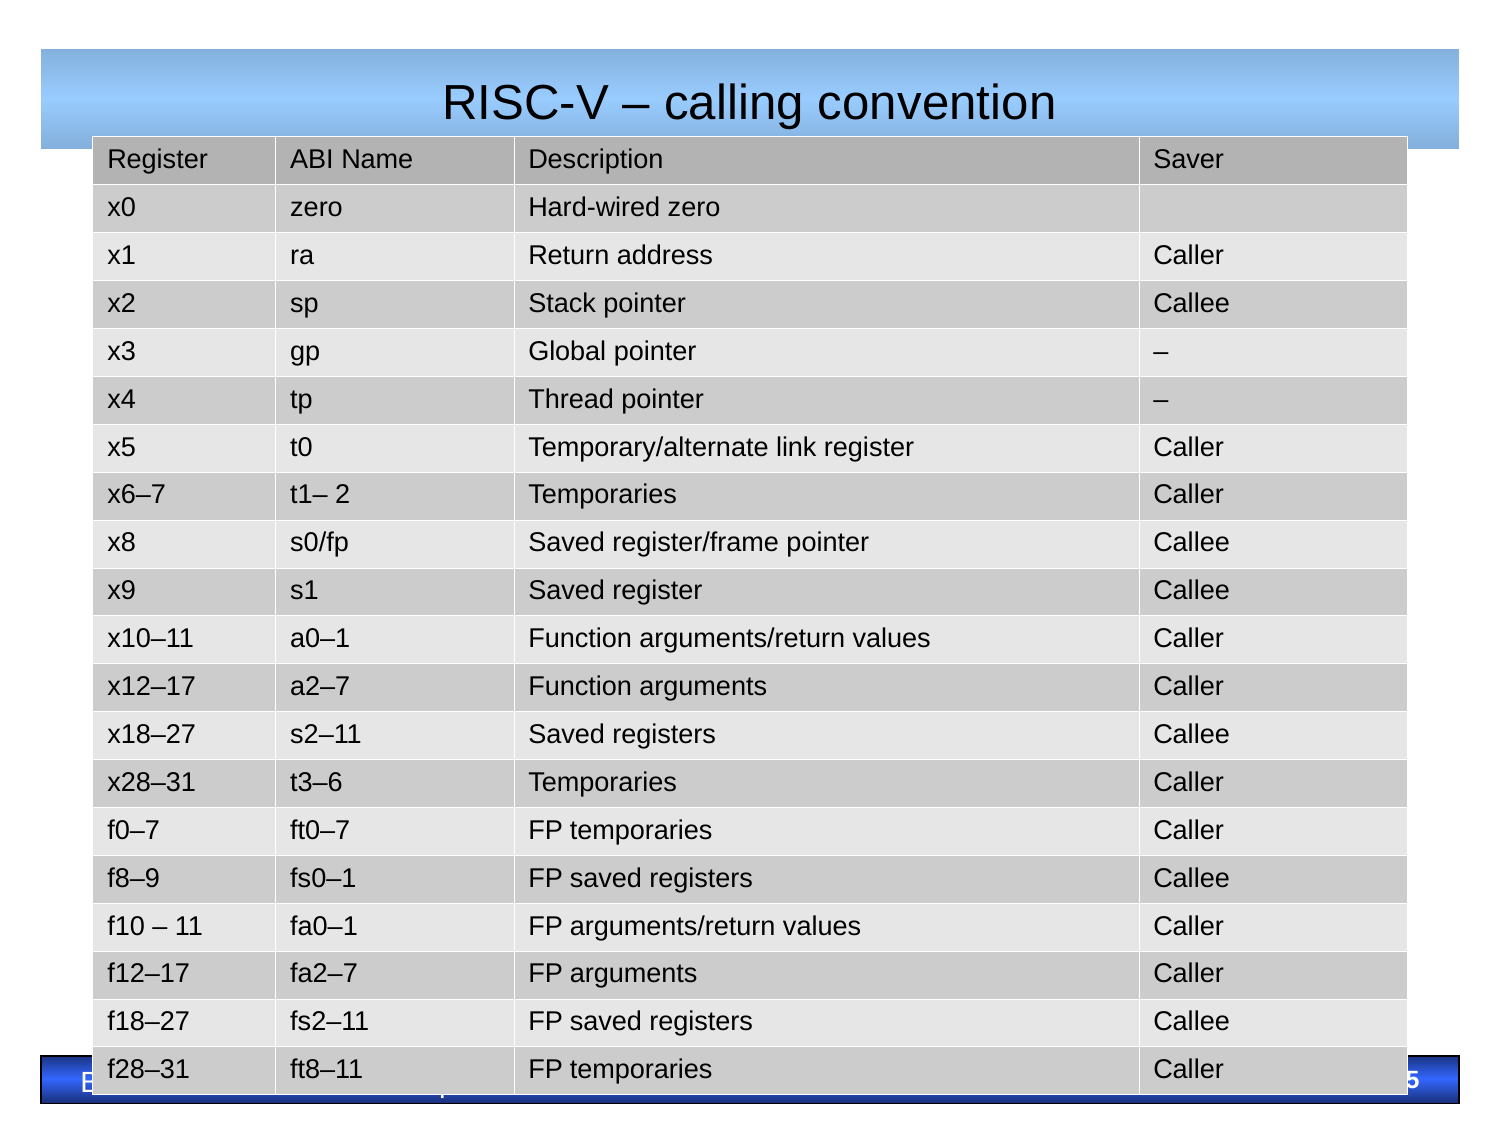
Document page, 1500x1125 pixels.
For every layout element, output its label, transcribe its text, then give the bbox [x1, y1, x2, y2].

table_cell x18–27 [93, 712, 275, 759]
table_cell Saved registers [515, 712, 1139, 759]
table_cell fs2–11 [276, 1000, 514, 1046]
table_cell Function arguments [515, 664, 1139, 711]
table_cell a2–7 [276, 664, 514, 711]
table_cell FP saved registers [515, 1000, 1139, 1046]
table_cell Temporary/alternate link register [515, 425, 1139, 472]
table_cell FP saved registers [515, 856, 1139, 903]
table_cell f8–9 [93, 856, 275, 903]
table_cell f12–17 [93, 952, 275, 999]
table_cell ft8–11 [276, 1047, 514, 1094]
table_cell Saved register/frame pointer [515, 521, 1139, 568]
title RISC-V – calling convention [41, 49, 1459, 149]
table_cell Callee [1140, 712, 1407, 759]
table_header ABI Name [276, 137, 514, 184]
table_header Register [93, 137, 275, 184]
table_cell s2–11 [276, 712, 514, 759]
table_cell x2 [93, 281, 275, 328]
table_cell Callee [1140, 281, 1407, 328]
table_cell fa2–7 [276, 952, 514, 999]
table_cell Function arguments/return values [515, 616, 1139, 663]
table_cell x6–7 [93, 473, 275, 520]
table_cell Caller [1140, 808, 1407, 855]
table_cell f18–27 [93, 1000, 275, 1046]
table_cell Callee [1140, 569, 1407, 615]
table_cell tp [276, 377, 514, 424]
table_cell – [1140, 329, 1407, 376]
table_cell s1 [276, 569, 514, 615]
table_cell gp [276, 329, 514, 376]
table_cell x28–31 [93, 760, 275, 807]
table_cell t0 [276, 425, 514, 472]
table_cell Callee [1140, 1000, 1407, 1046]
table_cell Caller [1140, 952, 1407, 999]
table_cell x5 [93, 425, 275, 472]
table_cell Caller [1140, 664, 1407, 711]
table_cell a0–1 [276, 616, 514, 663]
table_cell – [1140, 377, 1407, 424]
table_cell Saved register [515, 569, 1139, 615]
table_cell fa0–1 [276, 904, 514, 951]
table_cell Thread pointer [515, 377, 1139, 424]
table_cell Callee [1140, 521, 1407, 568]
table_cell Return address [515, 233, 1139, 280]
table_cell Caller [1140, 425, 1407, 472]
table_header Description [515, 137, 1139, 184]
table_cell x1 [93, 233, 275, 280]
table_cell x9 [93, 569, 275, 615]
table_cell Stack pointer [515, 281, 1139, 328]
table_cell FP temporaries [515, 808, 1139, 855]
table_cell Global pointer [515, 329, 1139, 376]
table_cell FP arguments/return values [515, 904, 1139, 951]
table_cell FP temporaries [515, 1047, 1139, 1094]
table_cell t1– 2 [276, 473, 514, 520]
table_cell Caller [1140, 760, 1407, 807]
table_cell f0–7 [93, 808, 275, 855]
table_cell fs0–1 [276, 856, 514, 903]
table_cell Caller [1140, 233, 1407, 280]
table_cell f28–31 [93, 1047, 275, 1094]
table_cell x4 [93, 377, 275, 424]
table_cell Temporaries [515, 760, 1139, 807]
table_cell sp [276, 281, 514, 328]
table_cell x12–17 [93, 664, 275, 711]
table_cell f10 – 11 [93, 904, 275, 951]
table_cell Caller [1140, 904, 1407, 951]
table_header Saver [1140, 137, 1407, 184]
table_cell FP arguments [515, 952, 1139, 999]
table_cell x0 [93, 185, 275, 232]
table_cell t3–6 [276, 760, 514, 807]
table_cell x10–11 [93, 616, 275, 663]
table_cell zero [276, 185, 514, 232]
table_cell Callee [1140, 856, 1407, 903]
table_cell Caller [1140, 616, 1407, 663]
table_cell Temporaries [515, 473, 1139, 520]
table_cell x8 [93, 521, 275, 568]
table_cell Hard-wired zero [515, 185, 1139, 232]
table_cell x3 [93, 329, 275, 376]
table_cell Caller [1140, 1047, 1407, 1094]
table_cell s0/fp [276, 521, 514, 568]
table_cell [1140, 185, 1407, 232]
table_cell Caller [1140, 473, 1407, 520]
table_cell ra [276, 233, 514, 280]
table_cell ft0–7 [276, 808, 514, 855]
